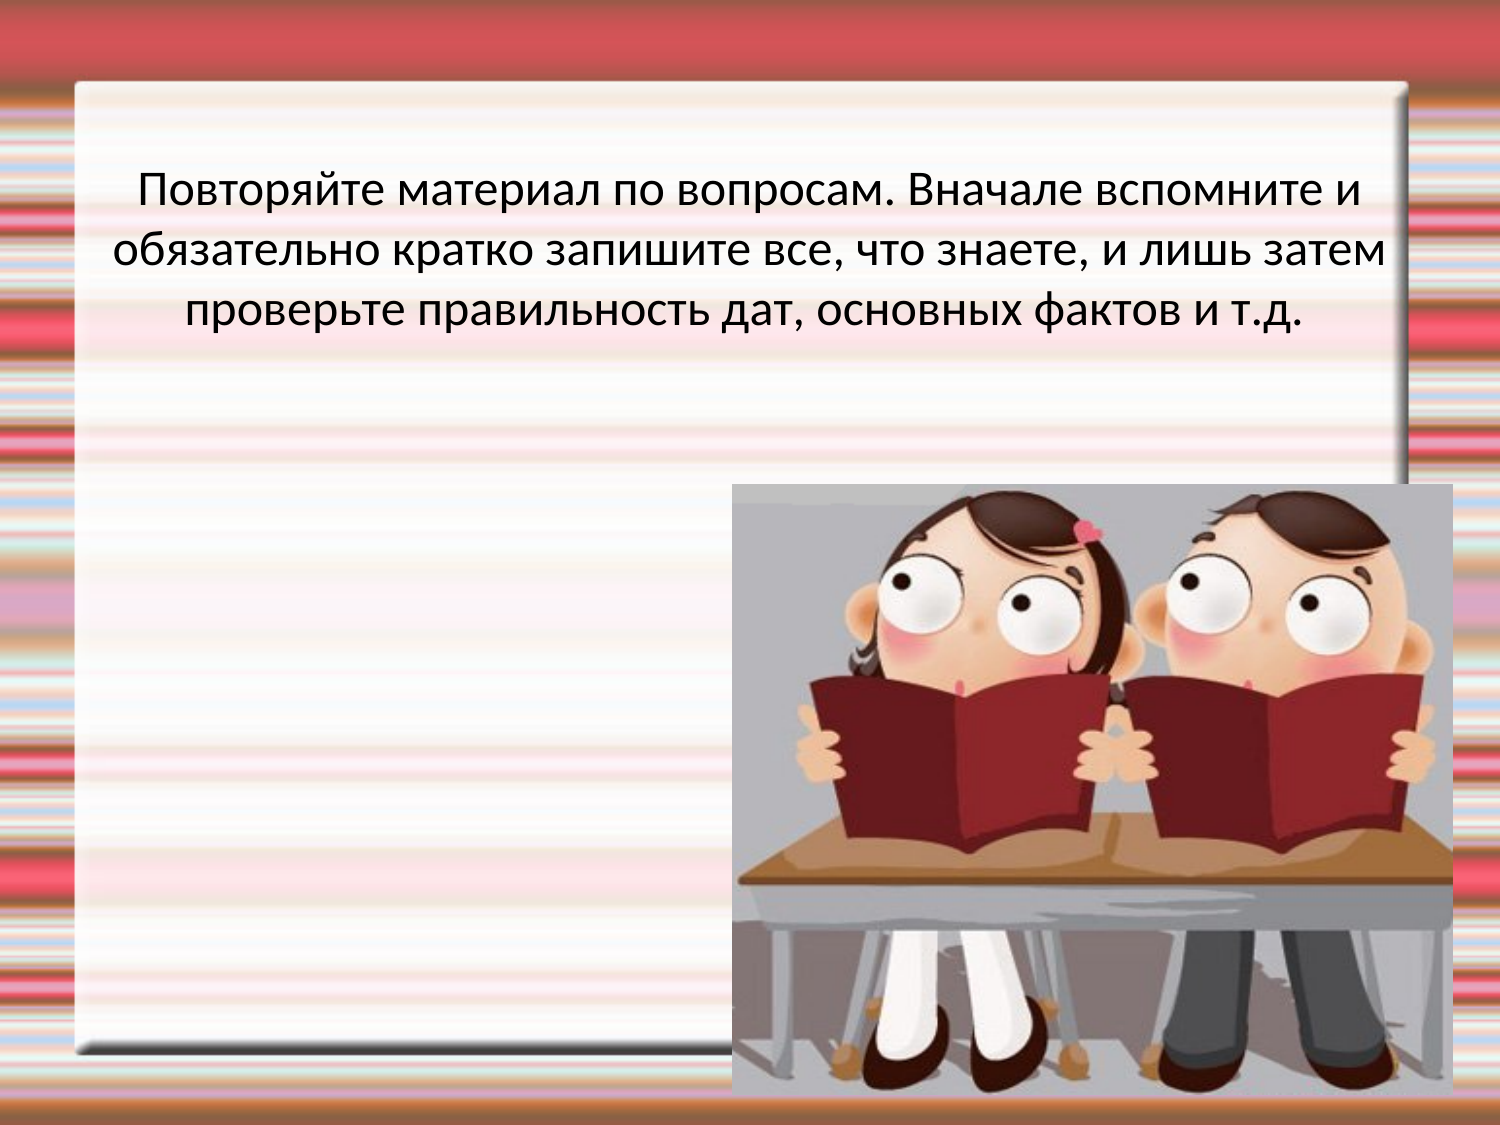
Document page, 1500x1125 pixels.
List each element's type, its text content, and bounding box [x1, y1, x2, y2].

picture [0, 0, 1500, 1125]
list Повторяйте материал по вопросам. Вначале вспомните и обязательно кратко запишите все, что знаете, и лишь затем проверьте правильность дат, основных фактов и т.д. [46, 58, 1454, 446]
